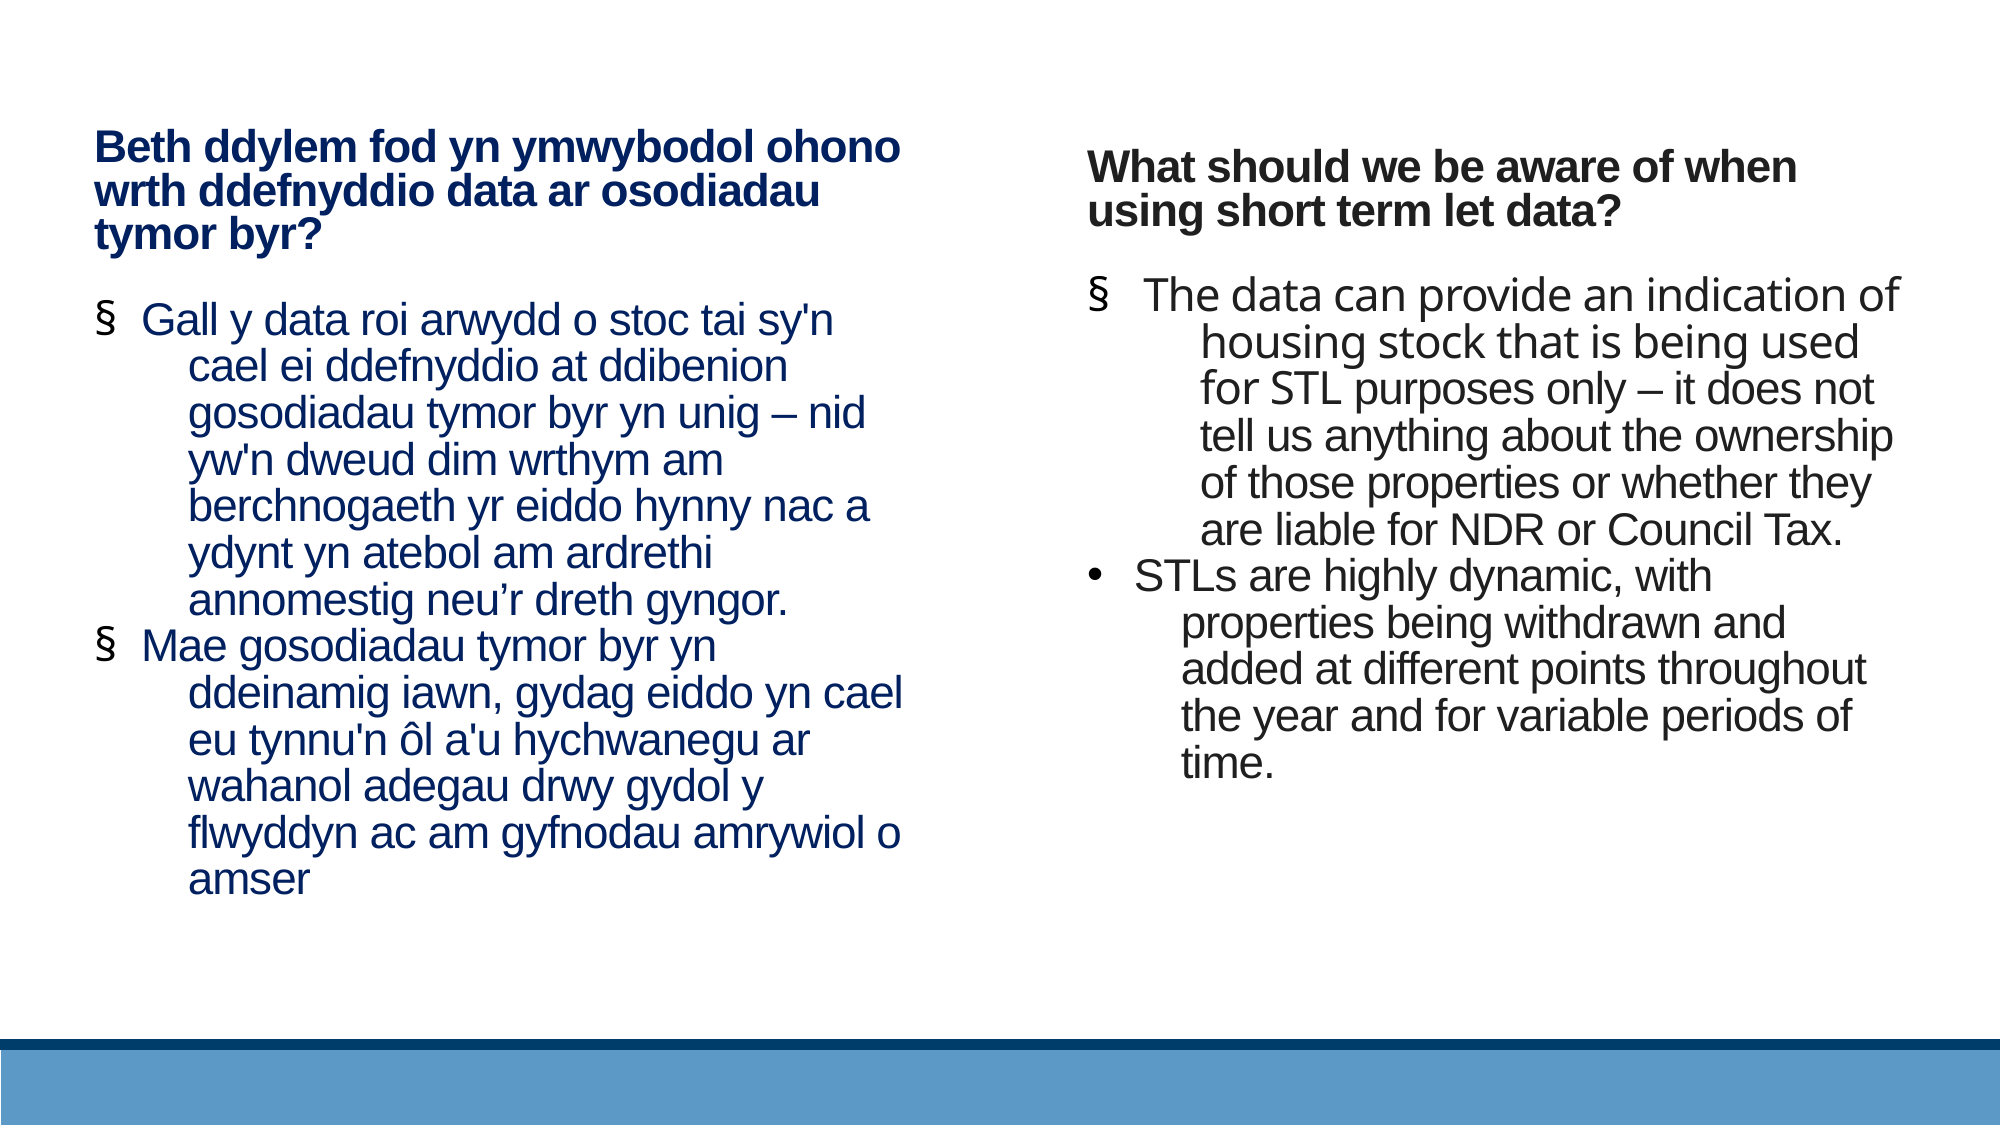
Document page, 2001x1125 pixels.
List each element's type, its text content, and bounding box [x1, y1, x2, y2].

text_box Beth ddylem fod yn ymwybodol ohono wrth ddefnyddio data ar osodiadau tymor byr? Gall y data roi arwydd o stoc tai sy'n cael ei ddefnyddio at ddibenion gosodiadau tymor byr yn unig – nid yw'n dweud dim wrthym am berchnogaeth yr eiddo hynny nac a ydynt yn atebol am ardrethi annomestig neu’r dreth gyngor. Mae gosodiadau tymor byr yn ddeinamig iawn, gydag eiddo yn cael eu tynnu'n ôl a'u hychwanegu ar wahanol adegau drwy gydol y flwyddyn ac am gyfnodau amrywiol o amser [79, 75, 928, 957]
text_box What should we be aware of when using short term let data? The data can provide an indication of housing stock that is being used for STL purposes only – it does not tell us anything about the ownership of those properties or whether they are liable for NDR or Council Tax. STLs are highly dynamic, with properties being withdrawn and added at different points throughout the year and for variable periods of time. [1072, 27, 1921, 908]
